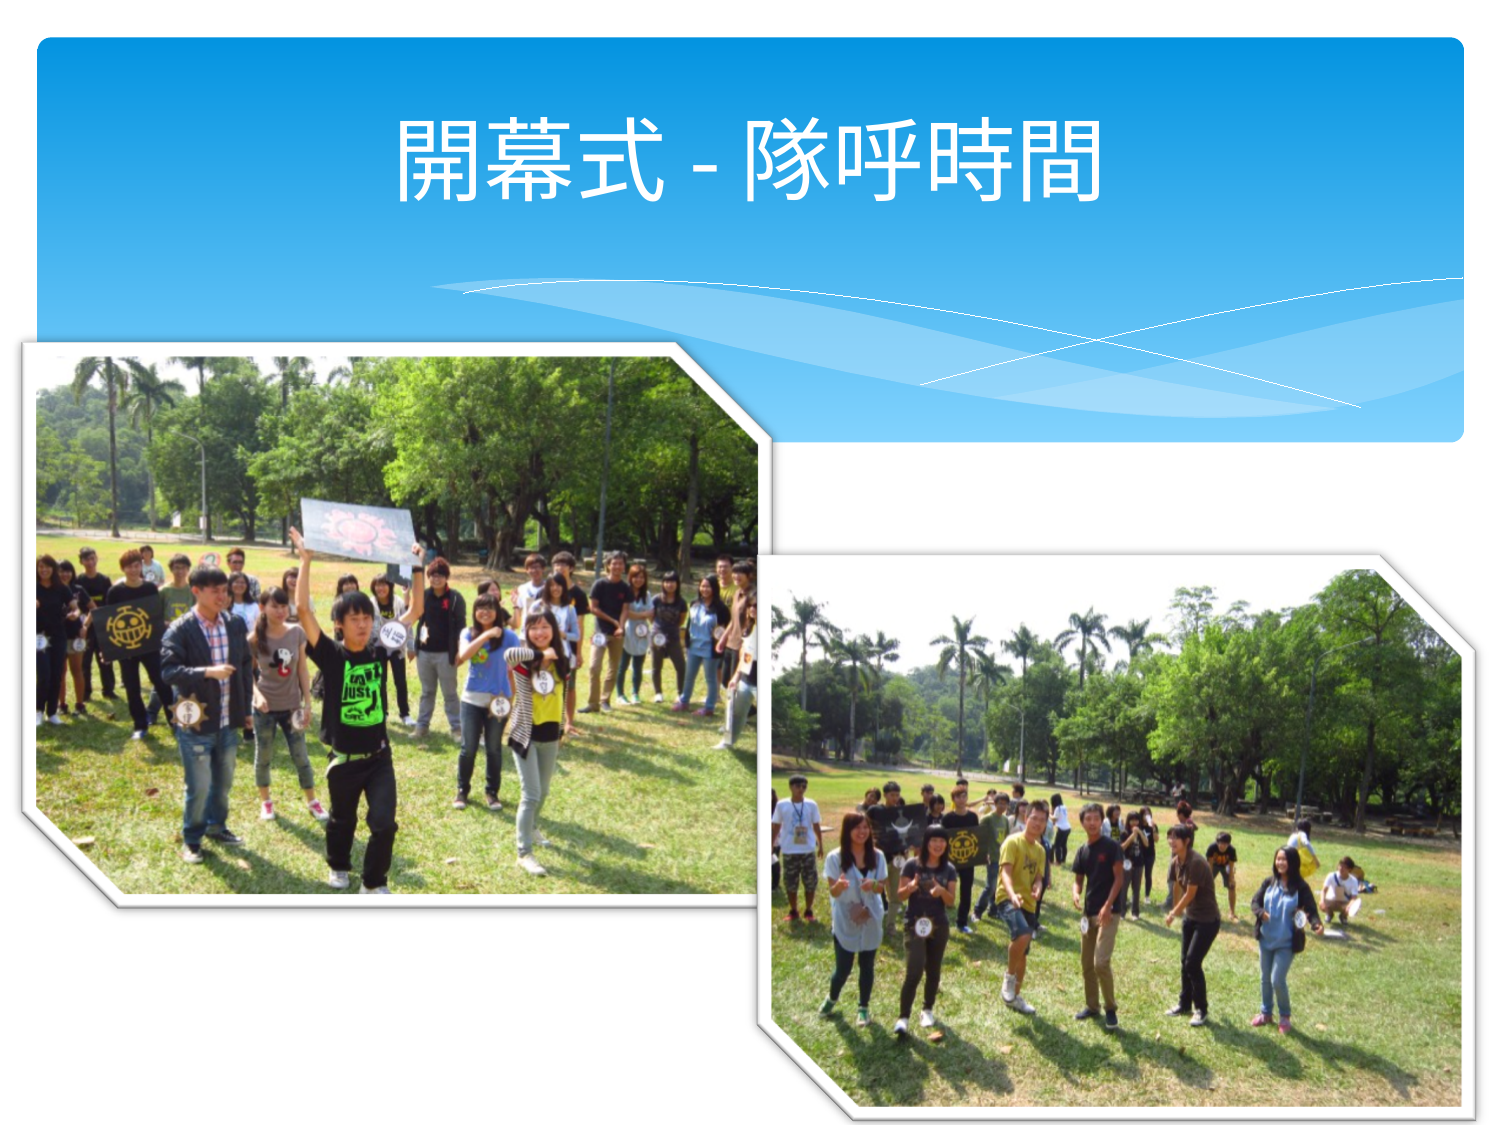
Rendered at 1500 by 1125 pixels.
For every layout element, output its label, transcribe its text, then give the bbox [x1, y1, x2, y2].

title 開幕式-隊呼時間 [75, 55, 1426, 261]
picture [4, 325, 1492, 1125]
